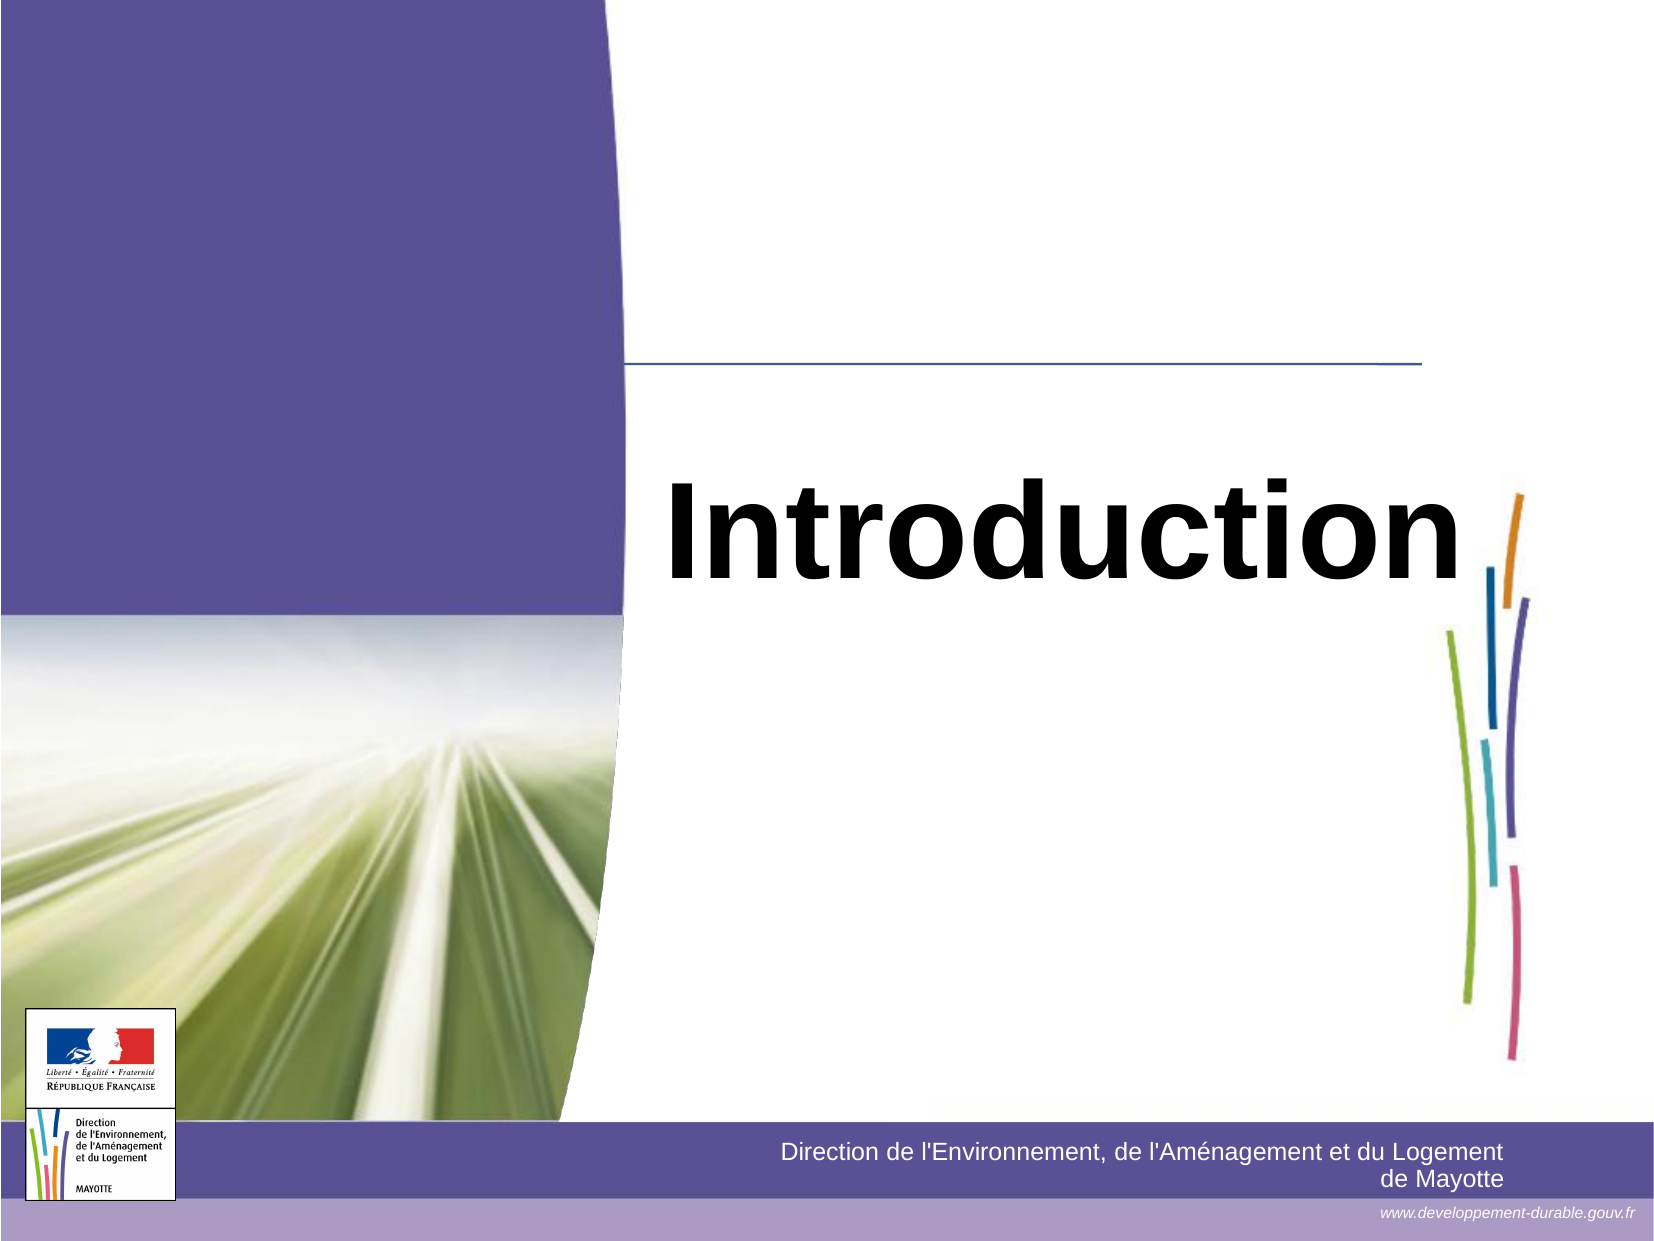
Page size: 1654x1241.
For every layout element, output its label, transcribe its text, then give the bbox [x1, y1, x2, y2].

text_box Introduction [648, 446, 1481, 1054]
